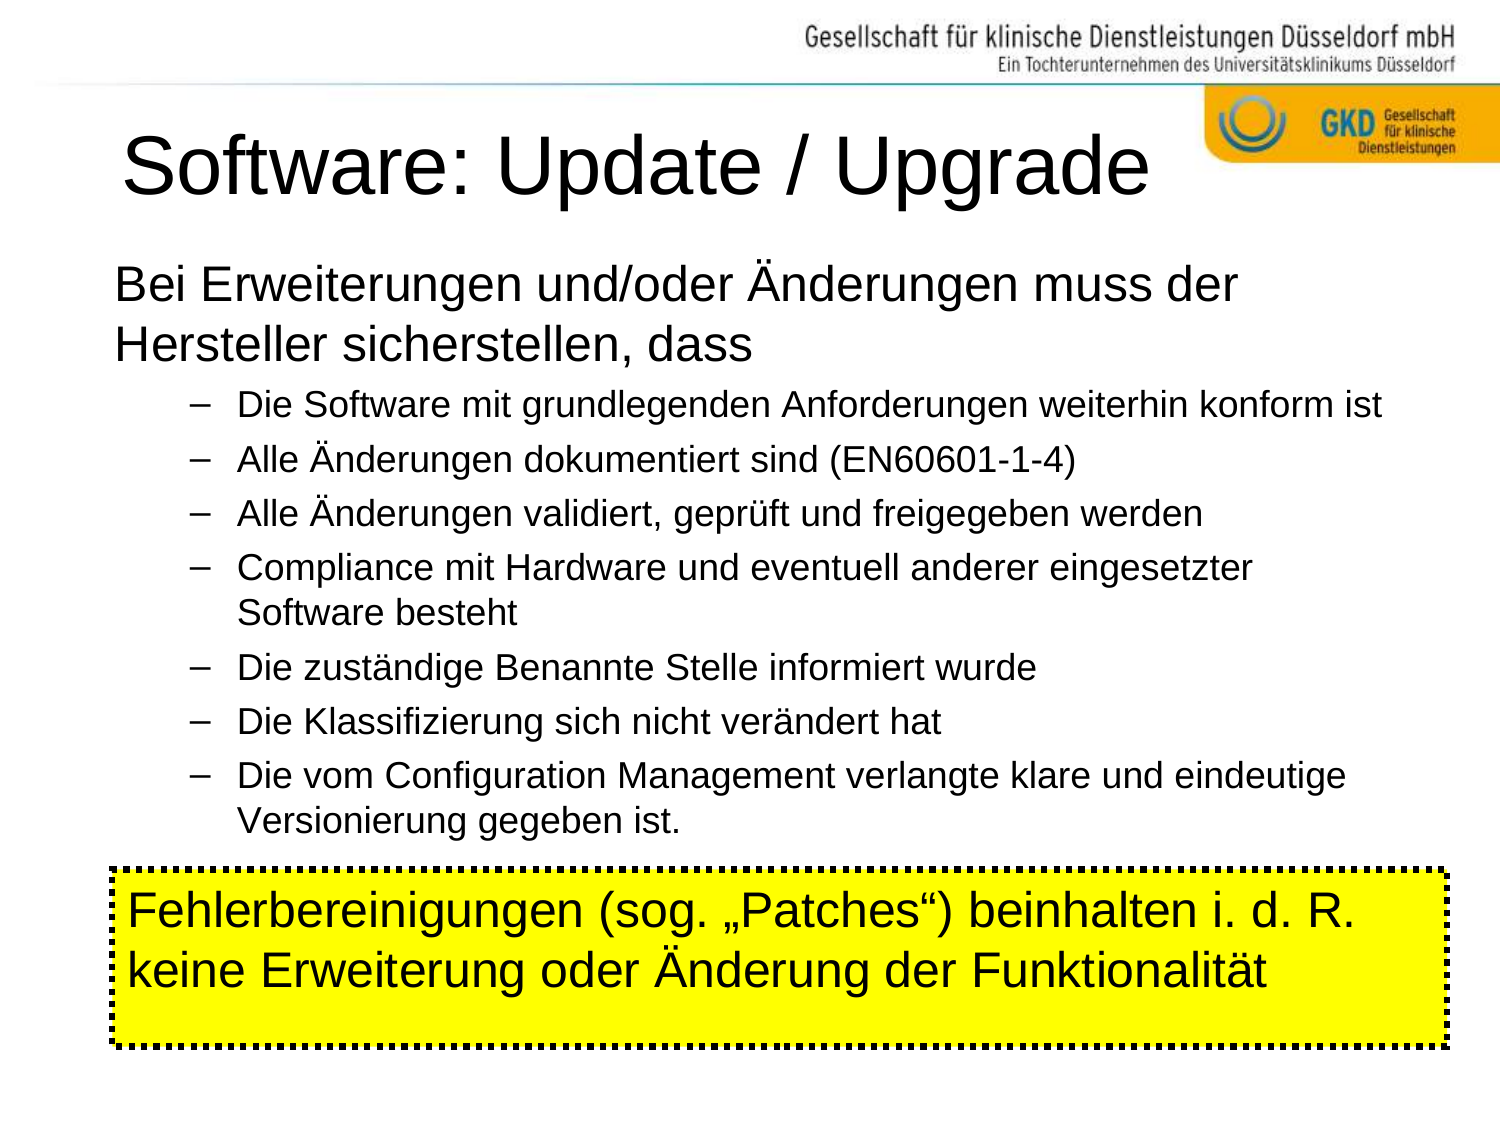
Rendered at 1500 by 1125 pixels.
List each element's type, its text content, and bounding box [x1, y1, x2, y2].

picture [0, 7, 1500, 253]
list Bei Erweiterungen und/oder Änderungen muss der Hersteller sicherstellen, dass Die Software mit grundlegenden Anforderungen weiterhin konform ist Alle Änderungen dokumentiert sind (EN60601-1-4) Alle Änderungen validiert, geprüft und freigegeben werden Compliance mit Hardware und eventuell anderer eingesetzter Software besteht Die zuständige Benannte Stelle informiert wurde Die Klassifizierung sich nicht verändert hat Die vom Configuration Management verlangte klare und eindeutige Versionierung gegeben ist. [100, 243, 1422, 858]
text_box Fehlerbereinigungen (sog. „Patches“) beinhalten i. d. R. keine Erweiterung oder Änderung der Funktionalität [112, 869, 1448, 1047]
title Software: Update / Upgrade [75, 90, 1199, 233]
